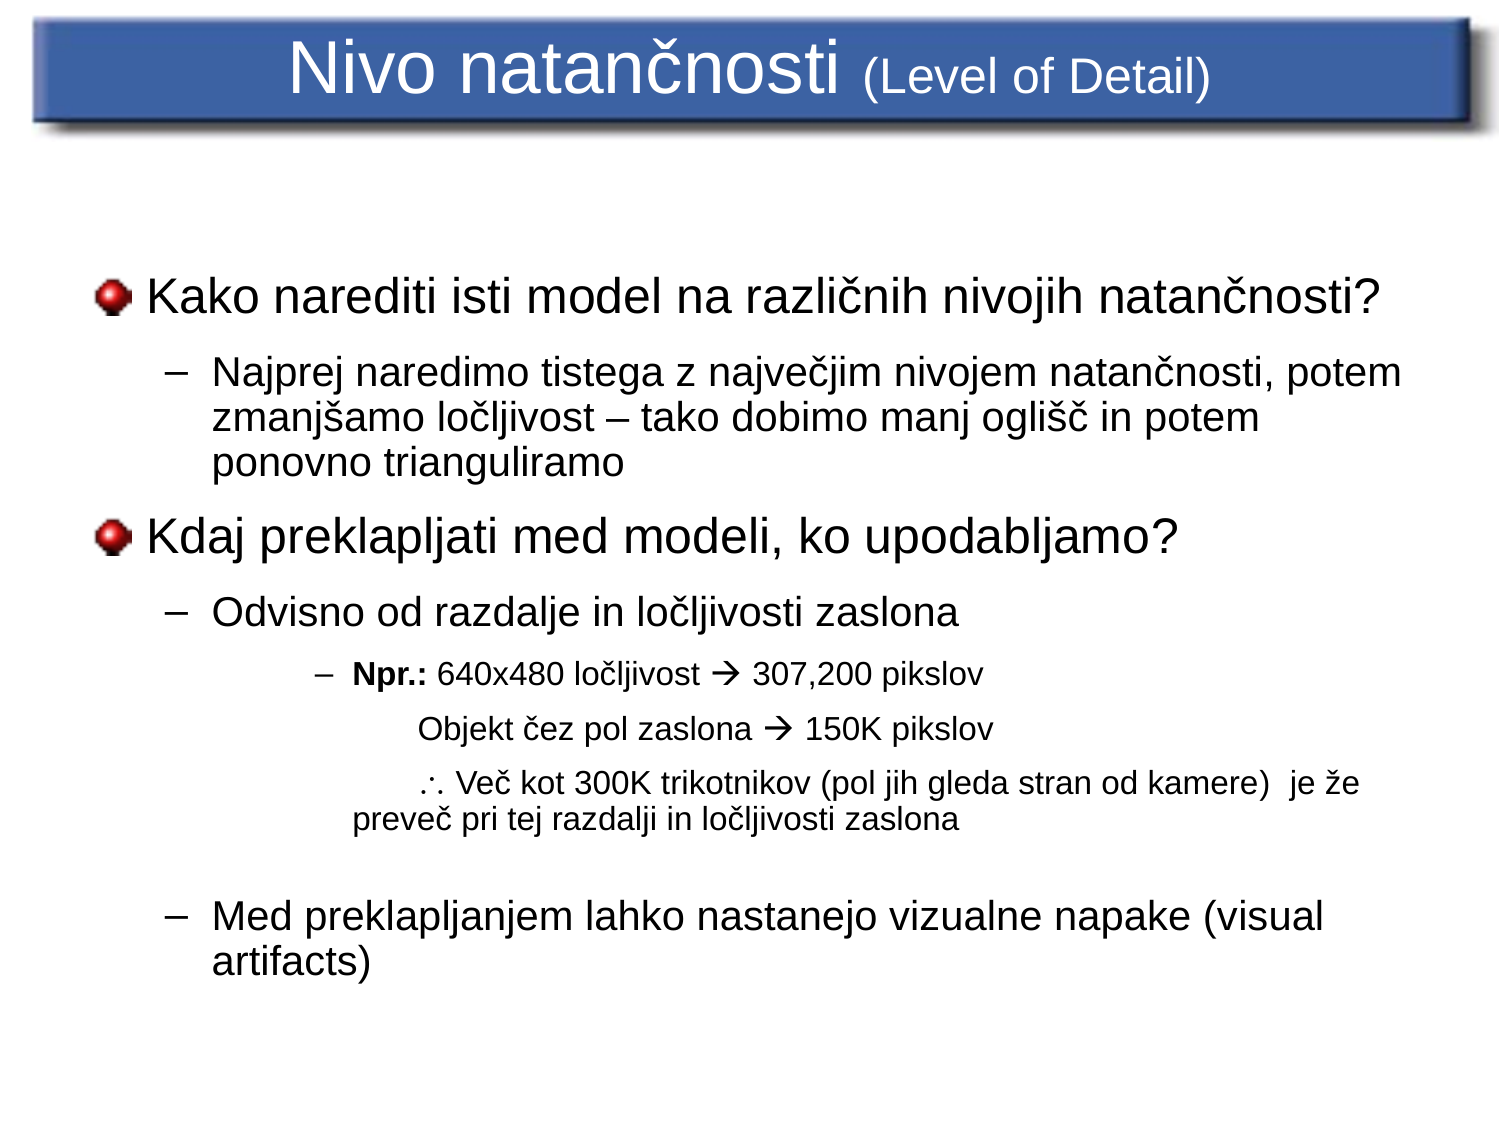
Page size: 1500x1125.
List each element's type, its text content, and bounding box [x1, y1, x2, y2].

title Nivo natančnosti (Level of Detail) [0, 10, 1500, 116]
picture [31, 116, 1499, 142]
list Kako narediti isti model na različnih nivojih natančnosti? Najprej naredimo tistega z največjim nivojem natančnosti, potem zmanjšamo ločljivost – tako dobimo manj oglišč in potem ponovno trianguliramo Kdaj preklapljati med modeli, ko upodabljamo? Odvisno od razdalje in ločljivosti zaslona Npr.: 640x480 ločljivost  307,200 pikslov Objekt čez pol zaslona  150K pikslov  Več kot 300K trikotnikov (pol jih gleda stran od kamere) je že preveč pri tej razdalji in ločljivosti zaslona Med preklapljanjem lahko nastanejo vizualne napake (visual artifacts) [75, 262, 1426, 1063]
